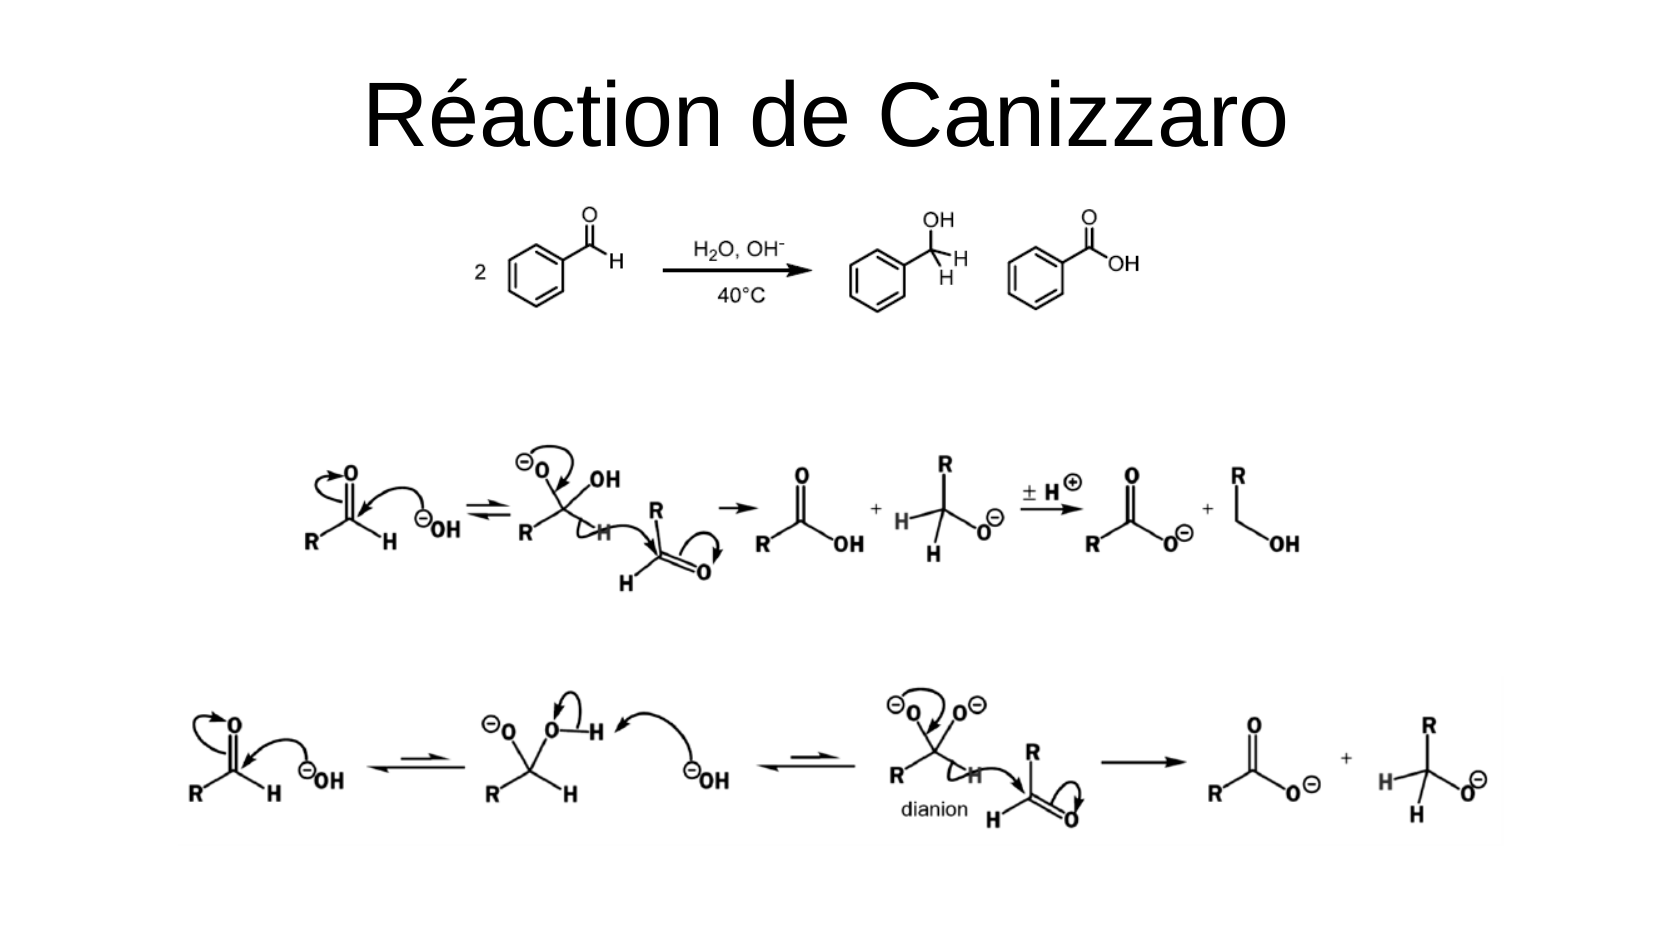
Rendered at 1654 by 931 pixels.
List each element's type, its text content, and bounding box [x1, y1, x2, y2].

picture [284, 430, 1335, 615]
picture [165, 673, 1506, 852]
picture [459, 198, 1146, 319]
title Réaction de Canizzaro [82, 37, 1571, 193]
